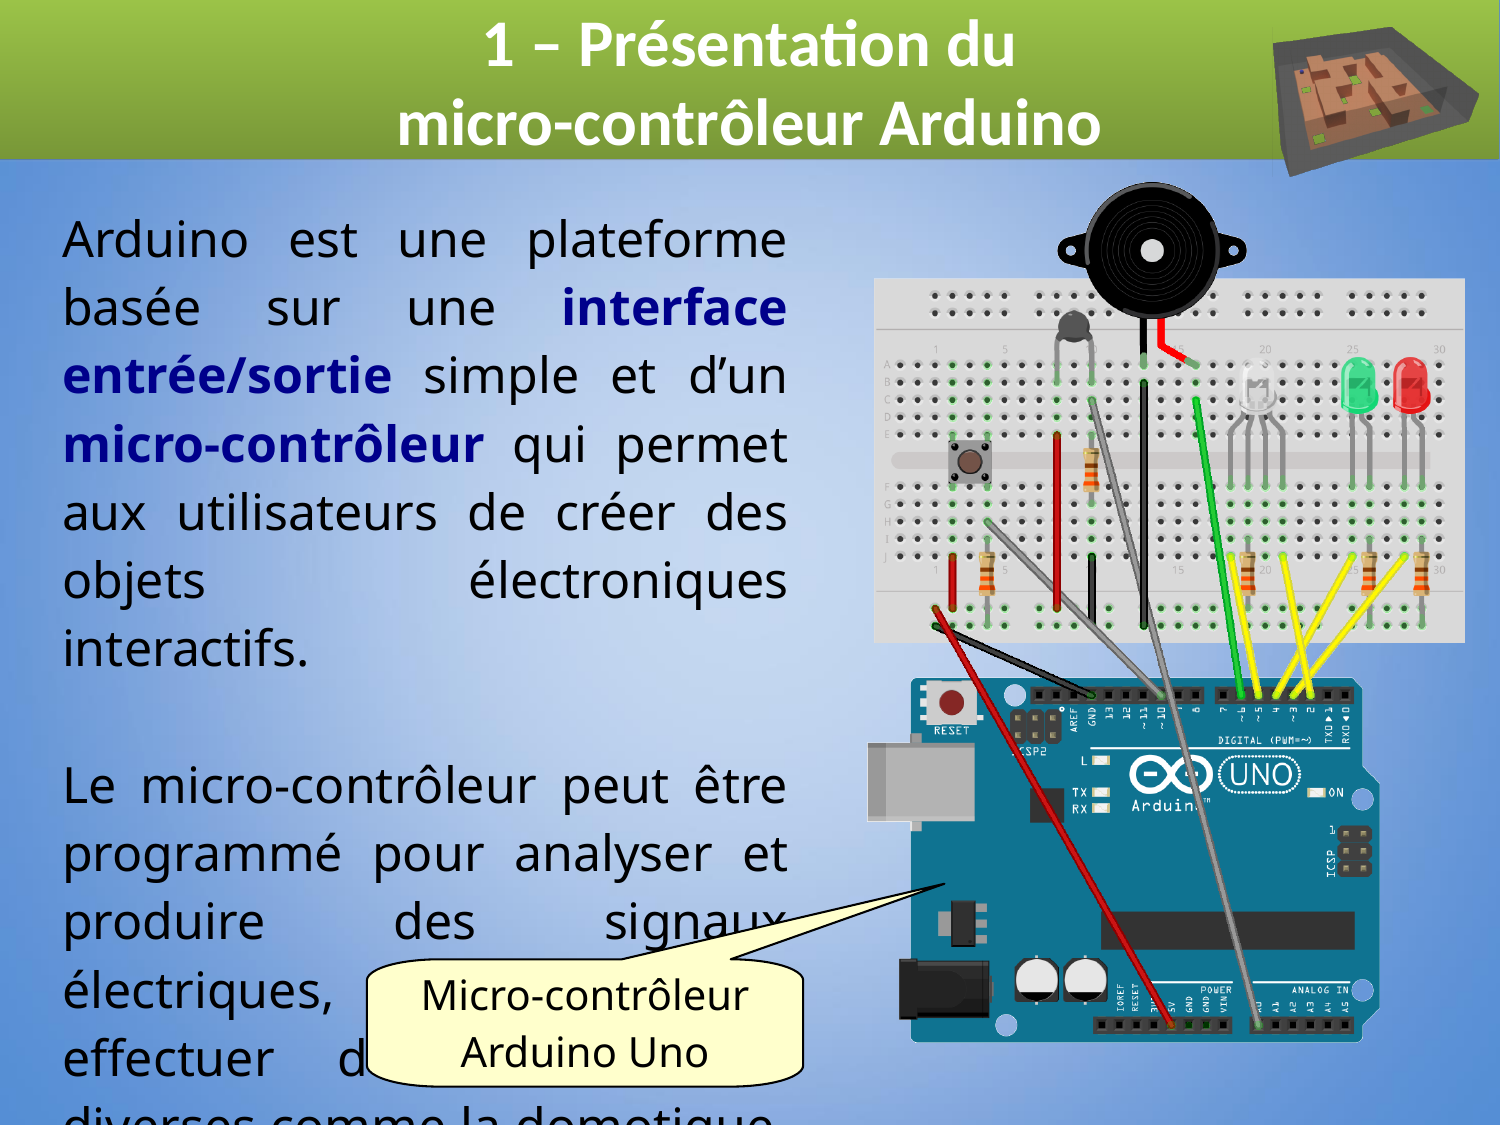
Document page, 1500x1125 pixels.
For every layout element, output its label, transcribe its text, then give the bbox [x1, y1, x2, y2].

picture [692, 1120, 705, 1125]
picture [302, 1120, 316, 1125]
picture [523, 1120, 536, 1125]
picture [426, 1120, 438, 1125]
picture [380, 1120, 392, 1125]
text_box Arduino est une plateforme basée sur une interface entrée/sortie simple et d’un micro-contrôleur qui permet aux utilisateurs de créer des objets électroniques interactifs. Le micro-contrôleur peut être programmé pour analyser et produire des signaux électriques, de manière à effectuer des tâches très diverses comme la domotique, le pilotage d'un robot, de l'informatique embarquée, ... [47, 196, 804, 912]
picture [0, 27, 1500, 1125]
text_box Micro-contrôleur Arduino Uno [366, 883, 945, 1087]
picture [602, 1120, 614, 1125]
picture [554, 1120, 568, 1125]
picture [754, 1120, 766, 1125]
picture [631, 1120, 645, 1125]
picture [139, 1120, 151, 1125]
picture [397, 1120, 409, 1125]
text_box 1 – Présentation du micro-contrôleur Arduino [0, 0, 1500, 159]
picture [212, 1120, 224, 1125]
picture [333, 1120, 345, 1125]
picture [585, 1120, 597, 1125]
picture [70, 1120, 83, 1125]
picture [350, 1120, 362, 1125]
